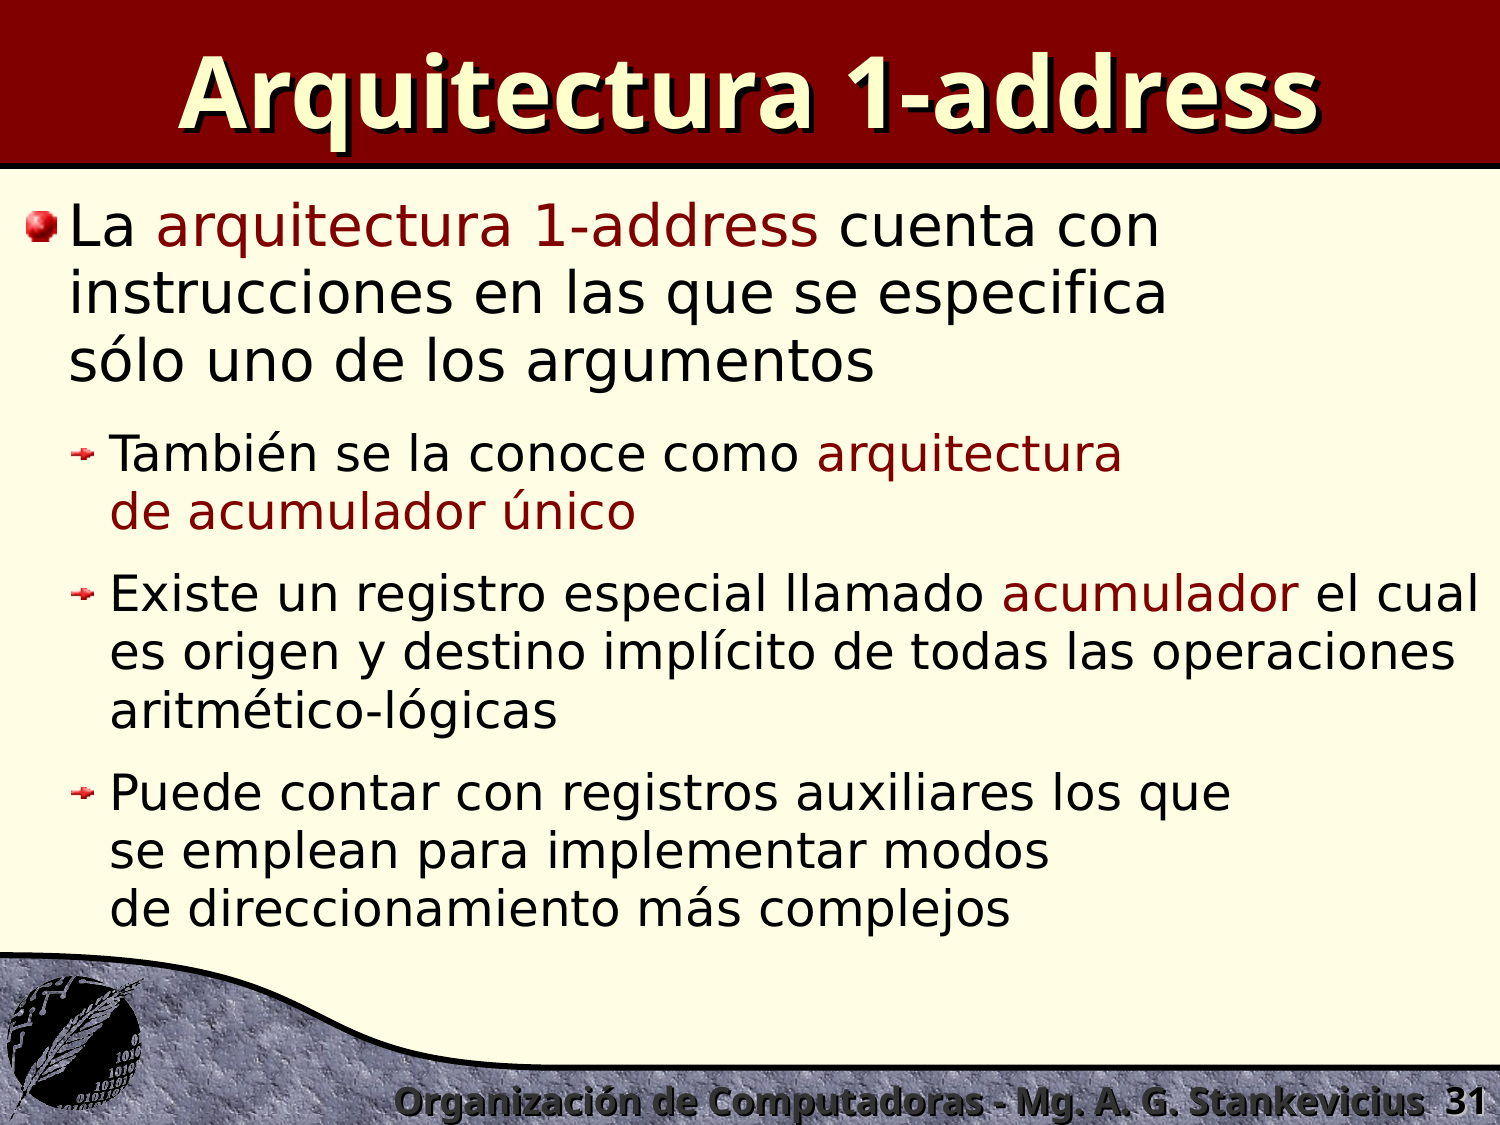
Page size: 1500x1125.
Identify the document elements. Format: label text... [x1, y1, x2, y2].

list La arquitectura 1-address cuenta con instrucciones en las que se especifica sólo uno de los argumentos También se la conoce como arquitectura de acumulador único Existe un registro especial llamado acumulador el cual es origen y destino implícito de todas las operaciones aritmético-lógicas Puede contar con registros auxiliares los que se emplean para implementar modos de direccionamiento más complejos [11, 192, 1486, 942]
title Arquitectura 1-address [15, 5, 1485, 160]
picture [448, 1100, 455, 1110]
picture [1058, 1100, 1065, 1110]
picture [0, 959, 1500, 1125]
picture [802, 1100, 806, 1110]
